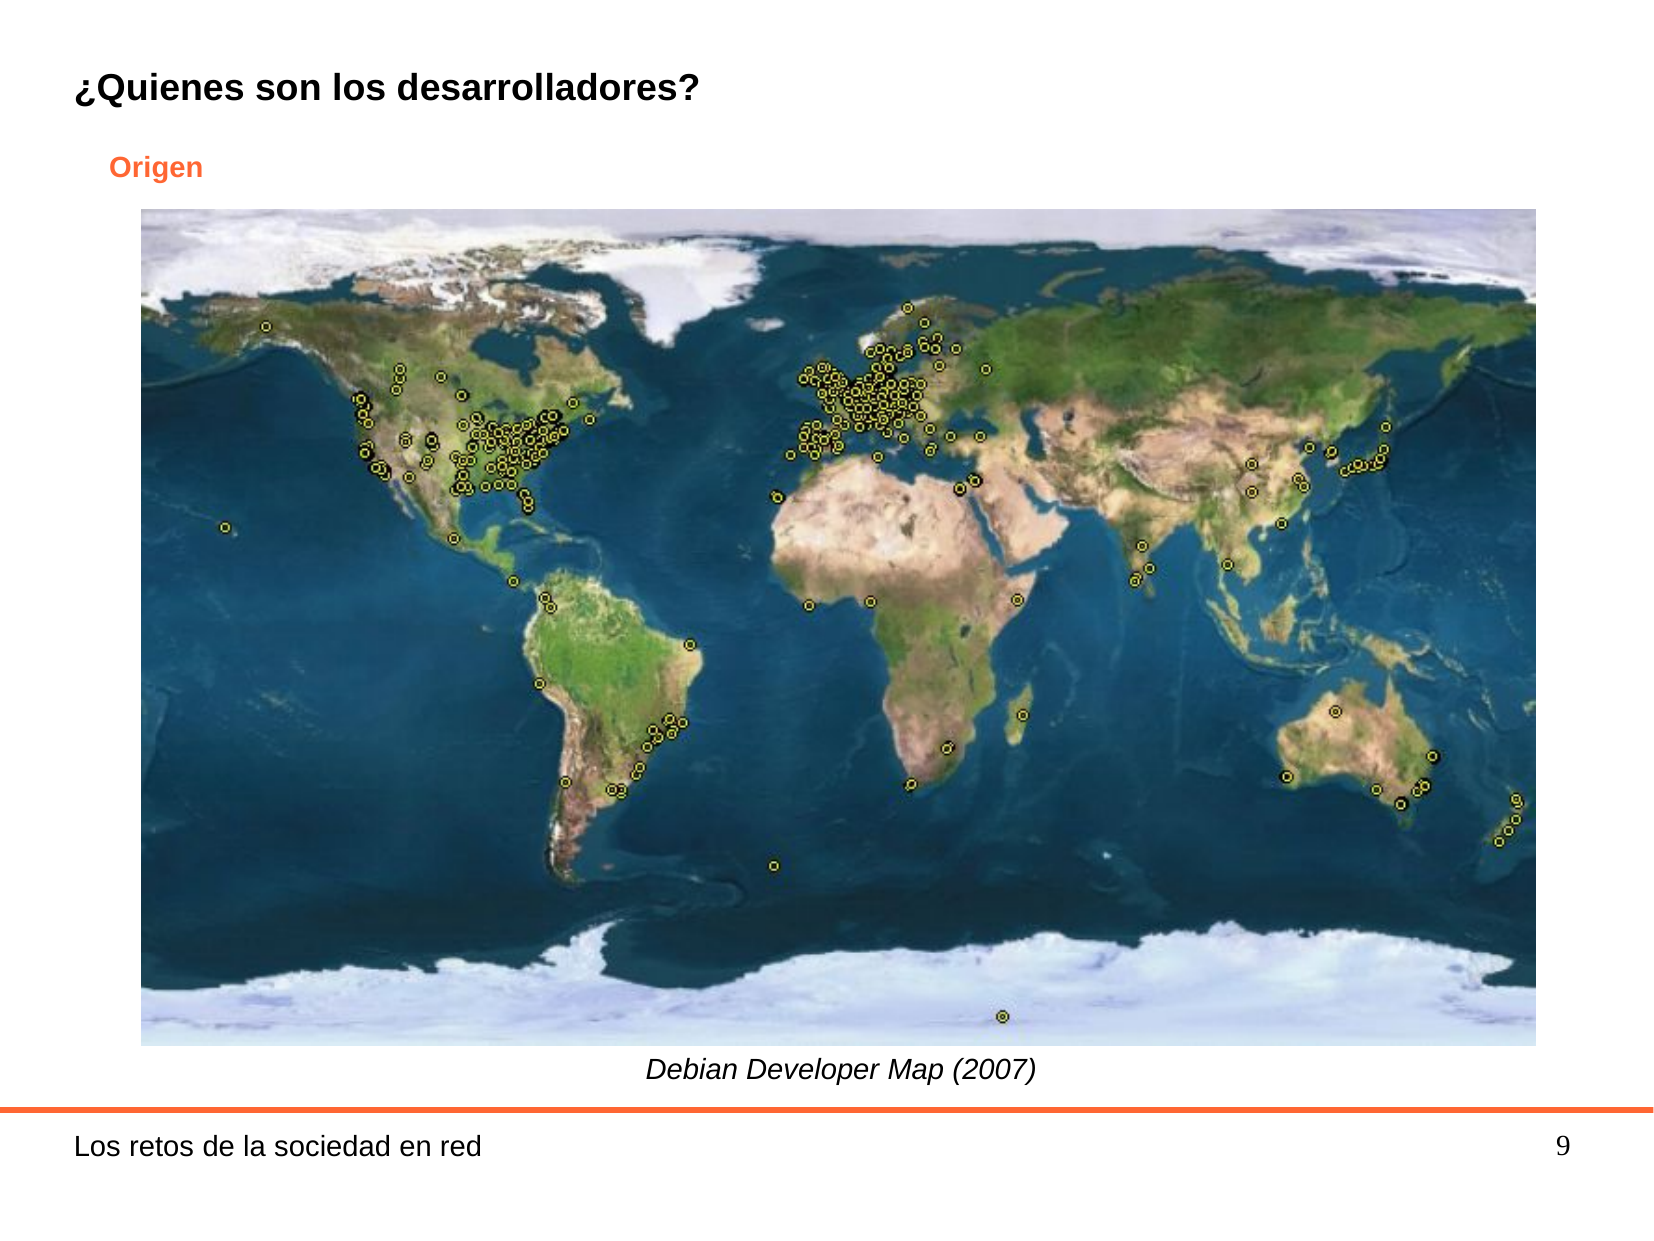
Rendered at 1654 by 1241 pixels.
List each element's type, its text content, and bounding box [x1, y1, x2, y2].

text_box Debian Developer Map (2007) [147, 1045, 1536, 1095]
text_box ¿Quienes son los desarrolladores? Origen [59, 59, 1211, 230]
text_box Los retos de la sociedad en red [59, 1122, 975, 1172]
picture [141, 209, 1536, 1046]
